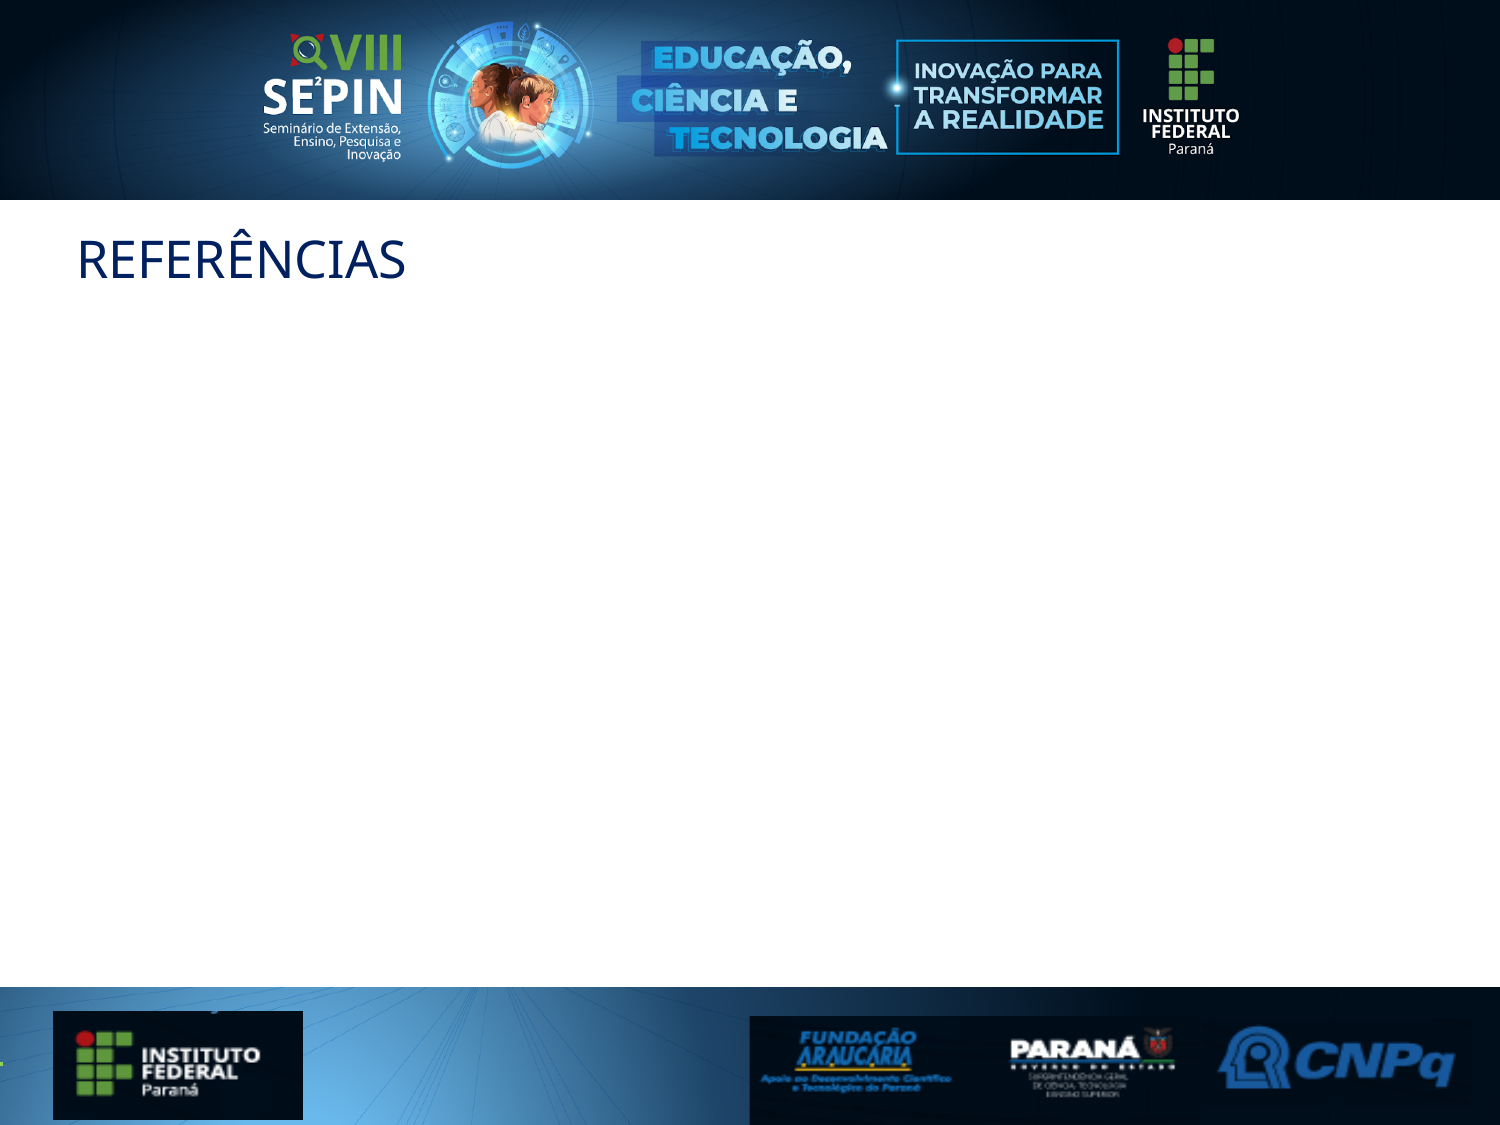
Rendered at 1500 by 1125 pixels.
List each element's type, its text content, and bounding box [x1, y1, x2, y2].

picture [0, 987, 1500, 1125]
picture [0, 0, 1500, 200]
title REFERÊNCIAS [76, 199, 548, 323]
